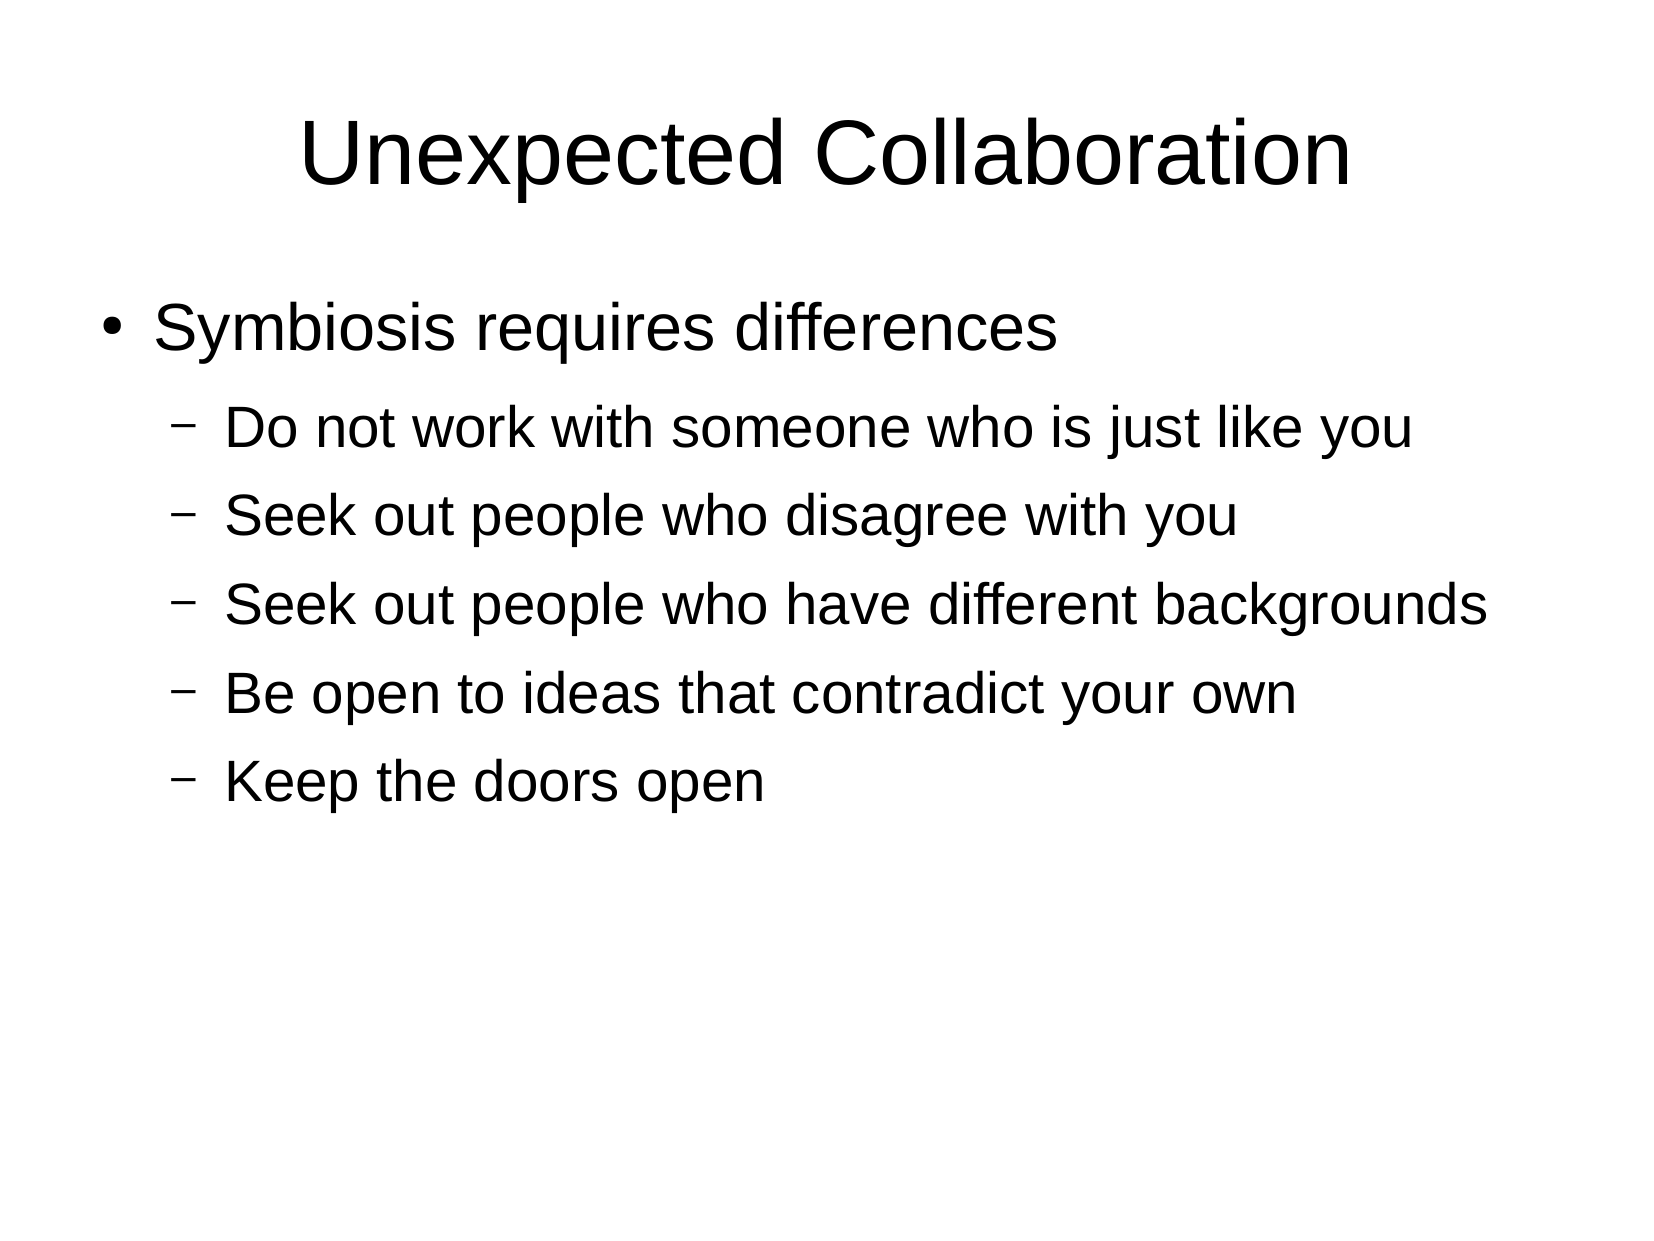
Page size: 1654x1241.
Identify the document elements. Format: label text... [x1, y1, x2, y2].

list Symbiosis requires differences Do not work with someone who is just like you Seek out people who disagree with you Seek out people who have different backgrounds Be open to ideas that contradict your own Keep the doors open [82, 290, 1571, 1010]
title Unexpected Collaboration [82, 49, 1571, 257]
